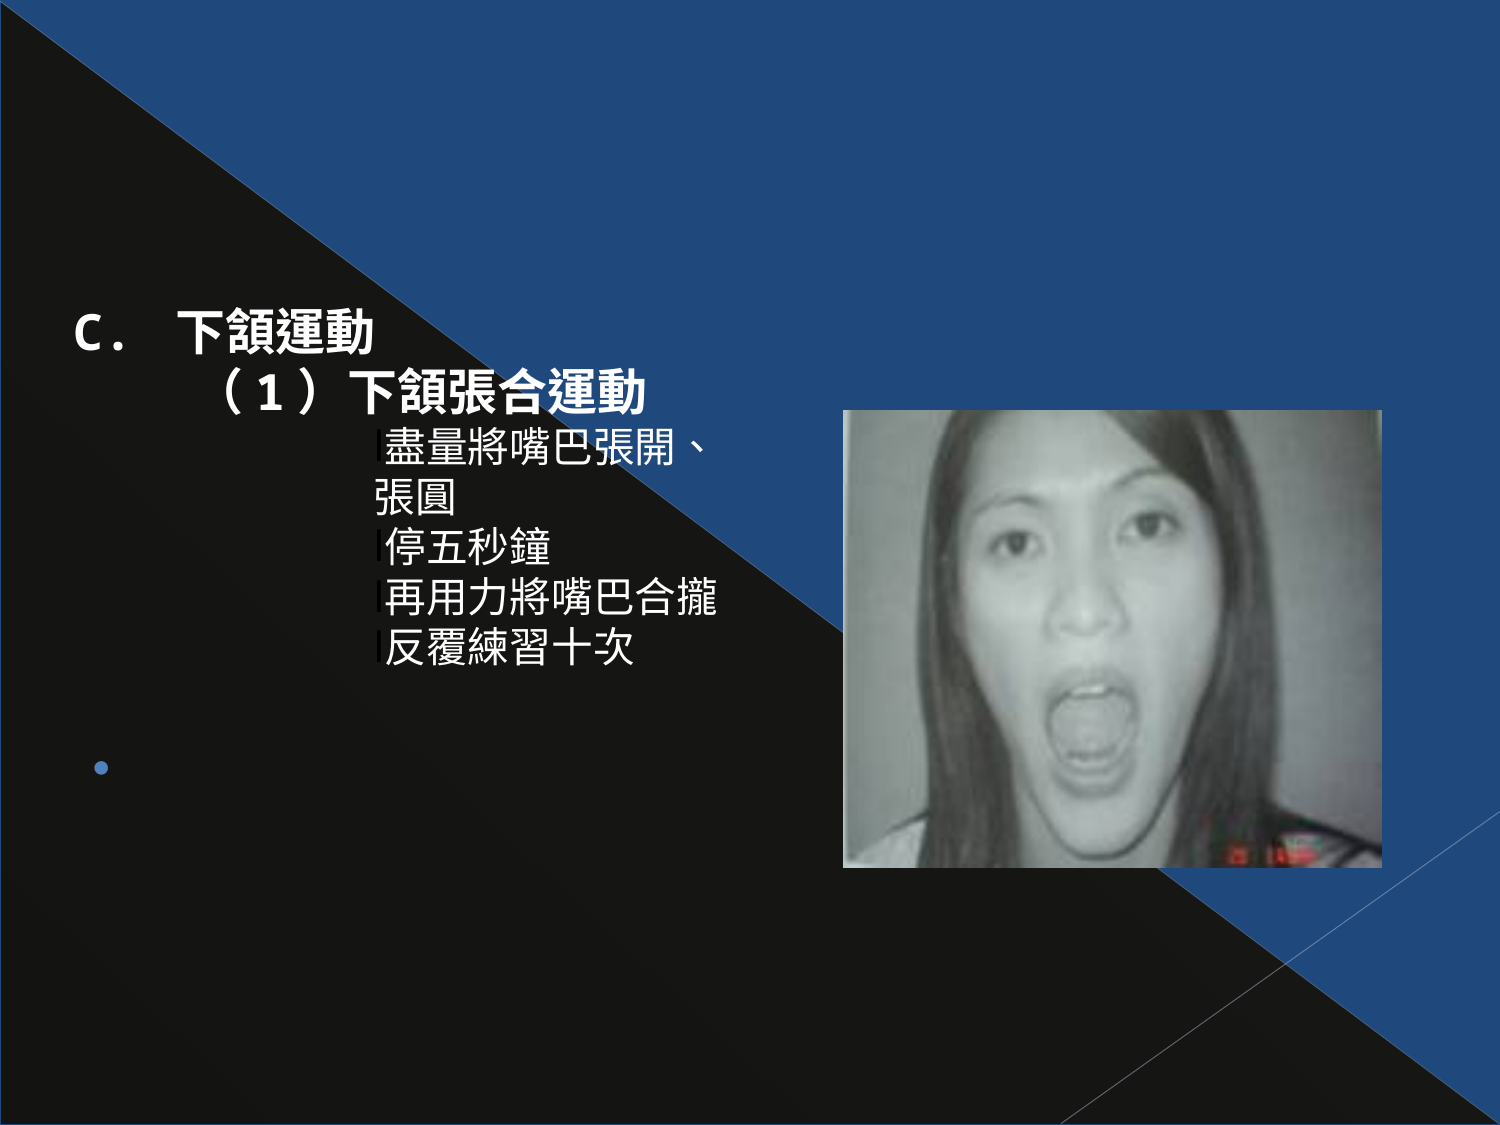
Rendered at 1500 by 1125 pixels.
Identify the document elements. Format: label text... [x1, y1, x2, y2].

list C. 下頷運動 （1）下頷張合運動 盡量將嘴巴張開、張圓 停五秒鐘 再用力將嘴巴合攏 反覆練習十次 [58, 292, 774, 821]
picture [843, 410, 1382, 868]
